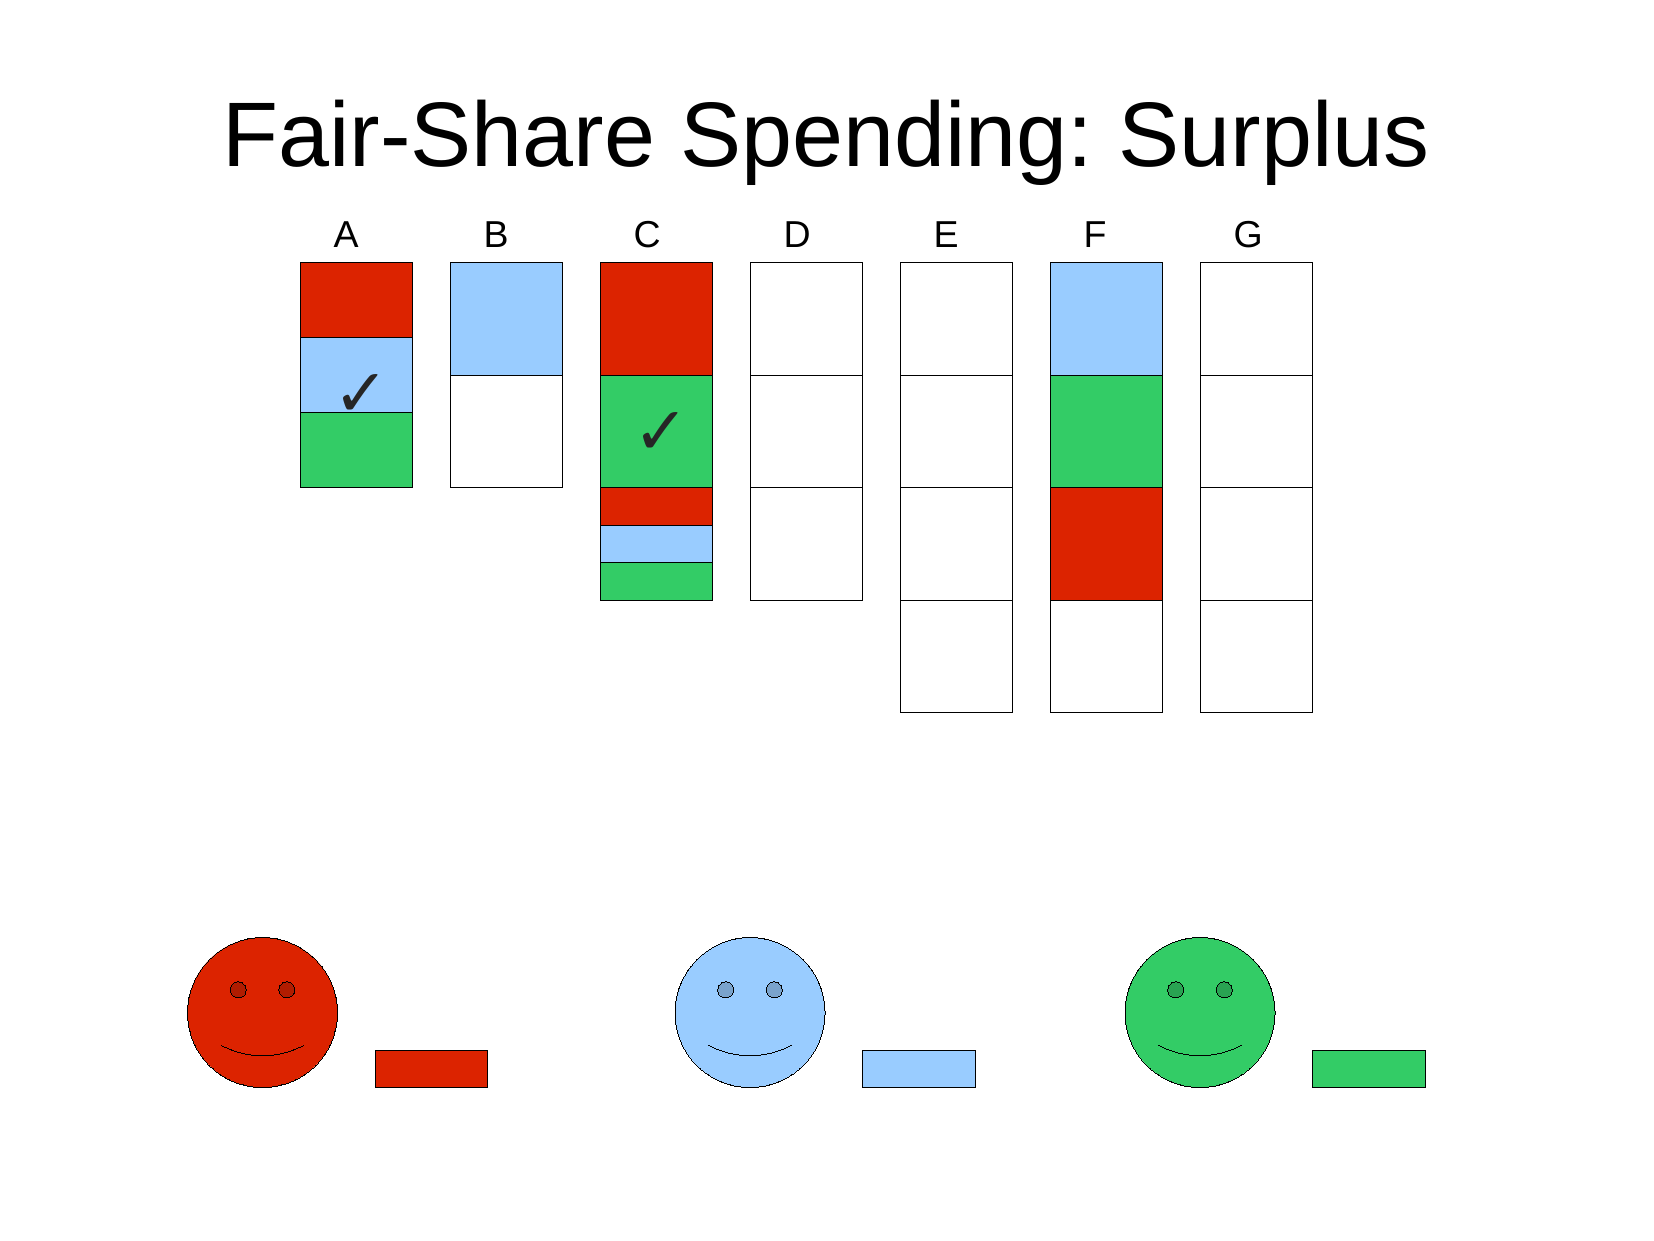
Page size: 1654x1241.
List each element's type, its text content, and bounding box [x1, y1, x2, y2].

text_box D [768, 205, 826, 263]
text_box A [318, 206, 376, 264]
text_box G [1218, 205, 1276, 263]
text_box C [618, 205, 675, 263]
text_box [450, 262, 563, 488]
text_box [675, 937, 826, 1088]
text_box [1125, 937, 1276, 1088]
title Fair-Share Spending: Surplus [82, 31, 1571, 239]
text_box ✓ [618, 376, 713, 469]
text_box [1050, 262, 1163, 713]
text_box ✓ [318, 337, 413, 431]
text_box [375, 1050, 488, 1088]
text_box [1312, 1050, 1426, 1088]
text_box [862, 1050, 976, 1088]
text_box F [1068, 206, 1126, 264]
text_box [600, 262, 713, 601]
text_box [900, 262, 1013, 713]
text_box [750, 262, 863, 601]
text_box B [468, 206, 526, 264]
text_box [187, 937, 338, 1088]
text_box [300, 262, 413, 488]
text_box E [918, 206, 975, 264]
text_box [1200, 262, 1313, 713]
